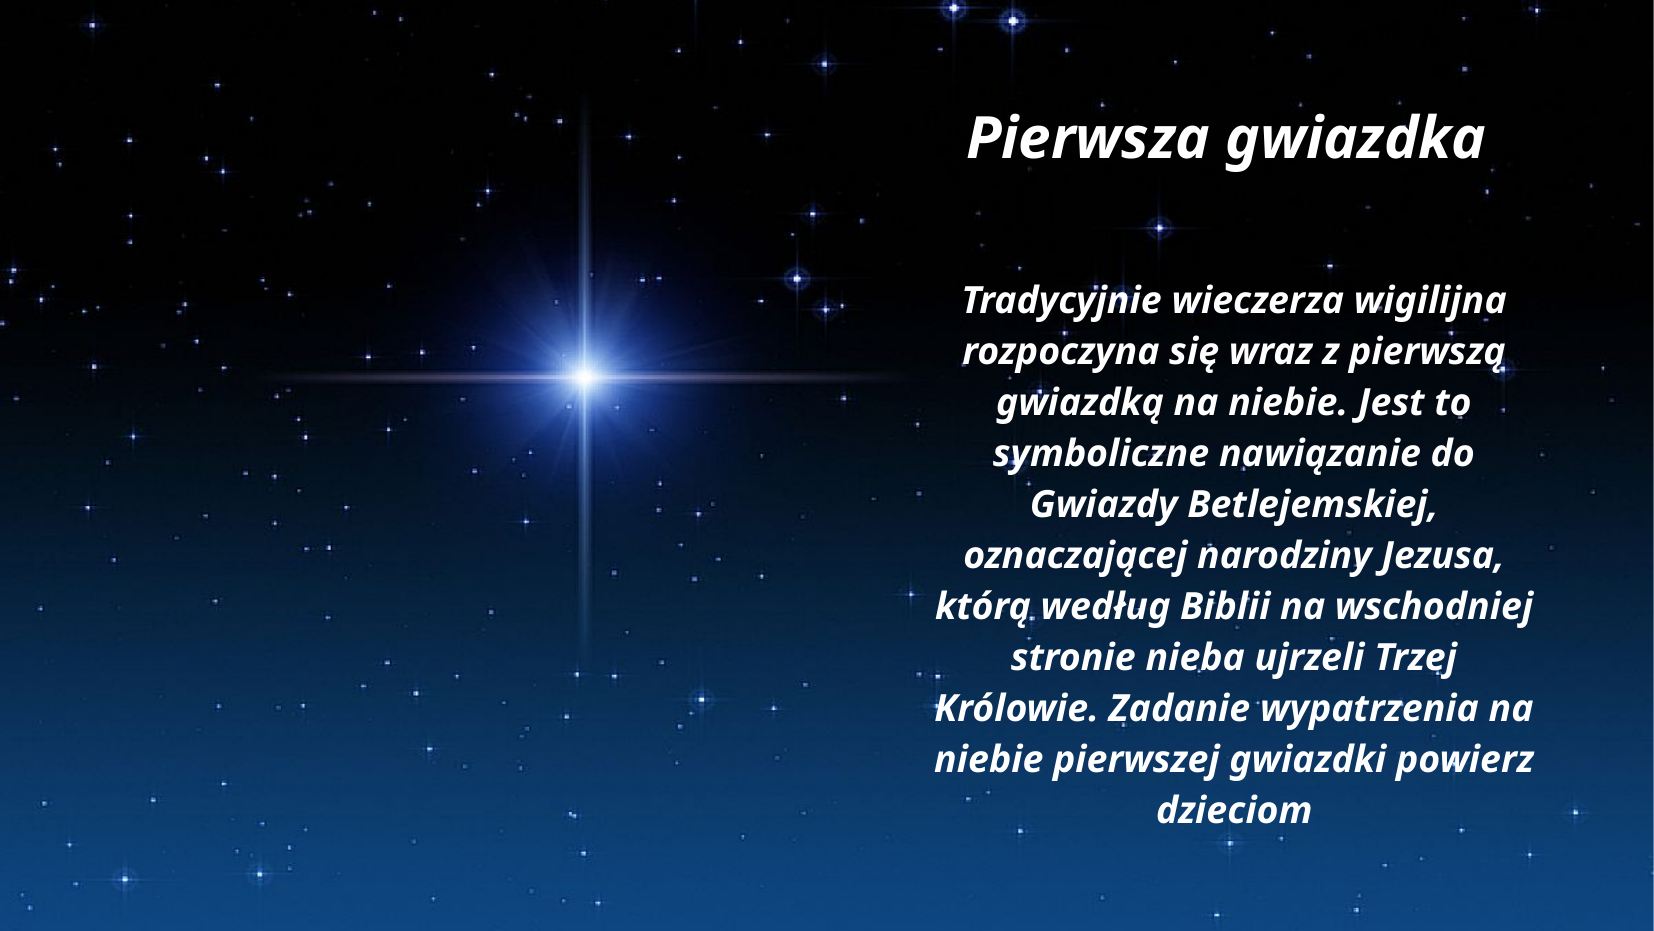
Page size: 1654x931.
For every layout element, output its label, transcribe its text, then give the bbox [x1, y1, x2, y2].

picture [0, 0, 1654, 931]
text_box Pierwsza gwiazdka [951, 88, 1506, 265]
text_box Tradycyjnie wieczerza wigilijna rozpoczyna się wraz z pierwszą gwiazdką na niebie. Jest to symboliczne nawiązanie do Gwiazdy Betlejemskiej, oznaczającej narodziny Jezusa, którą według Biblii na wschodniej stronie nieba ujrzeli Trzej Królowie. Zadanie wypatrzenia na niebie pierwszej gwiazdki powierz dzieciom [915, 265, 1554, 709]
